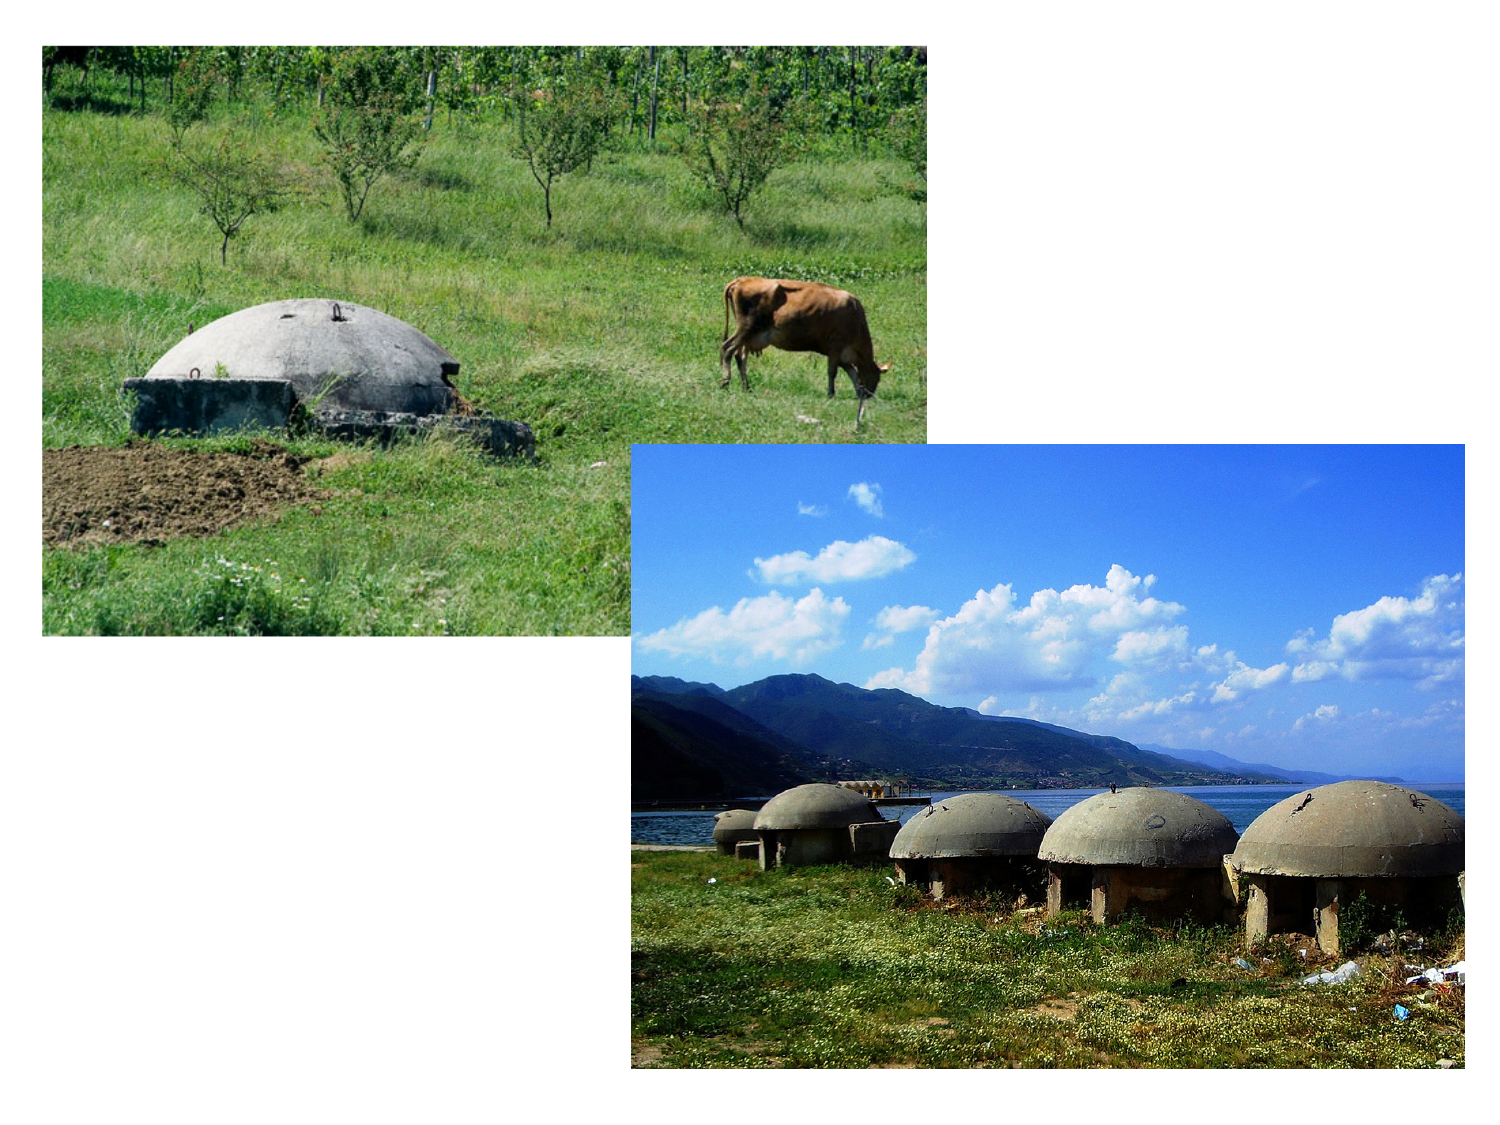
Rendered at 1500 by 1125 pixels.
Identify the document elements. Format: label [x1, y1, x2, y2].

picture [41, 42, 1465, 1069]
